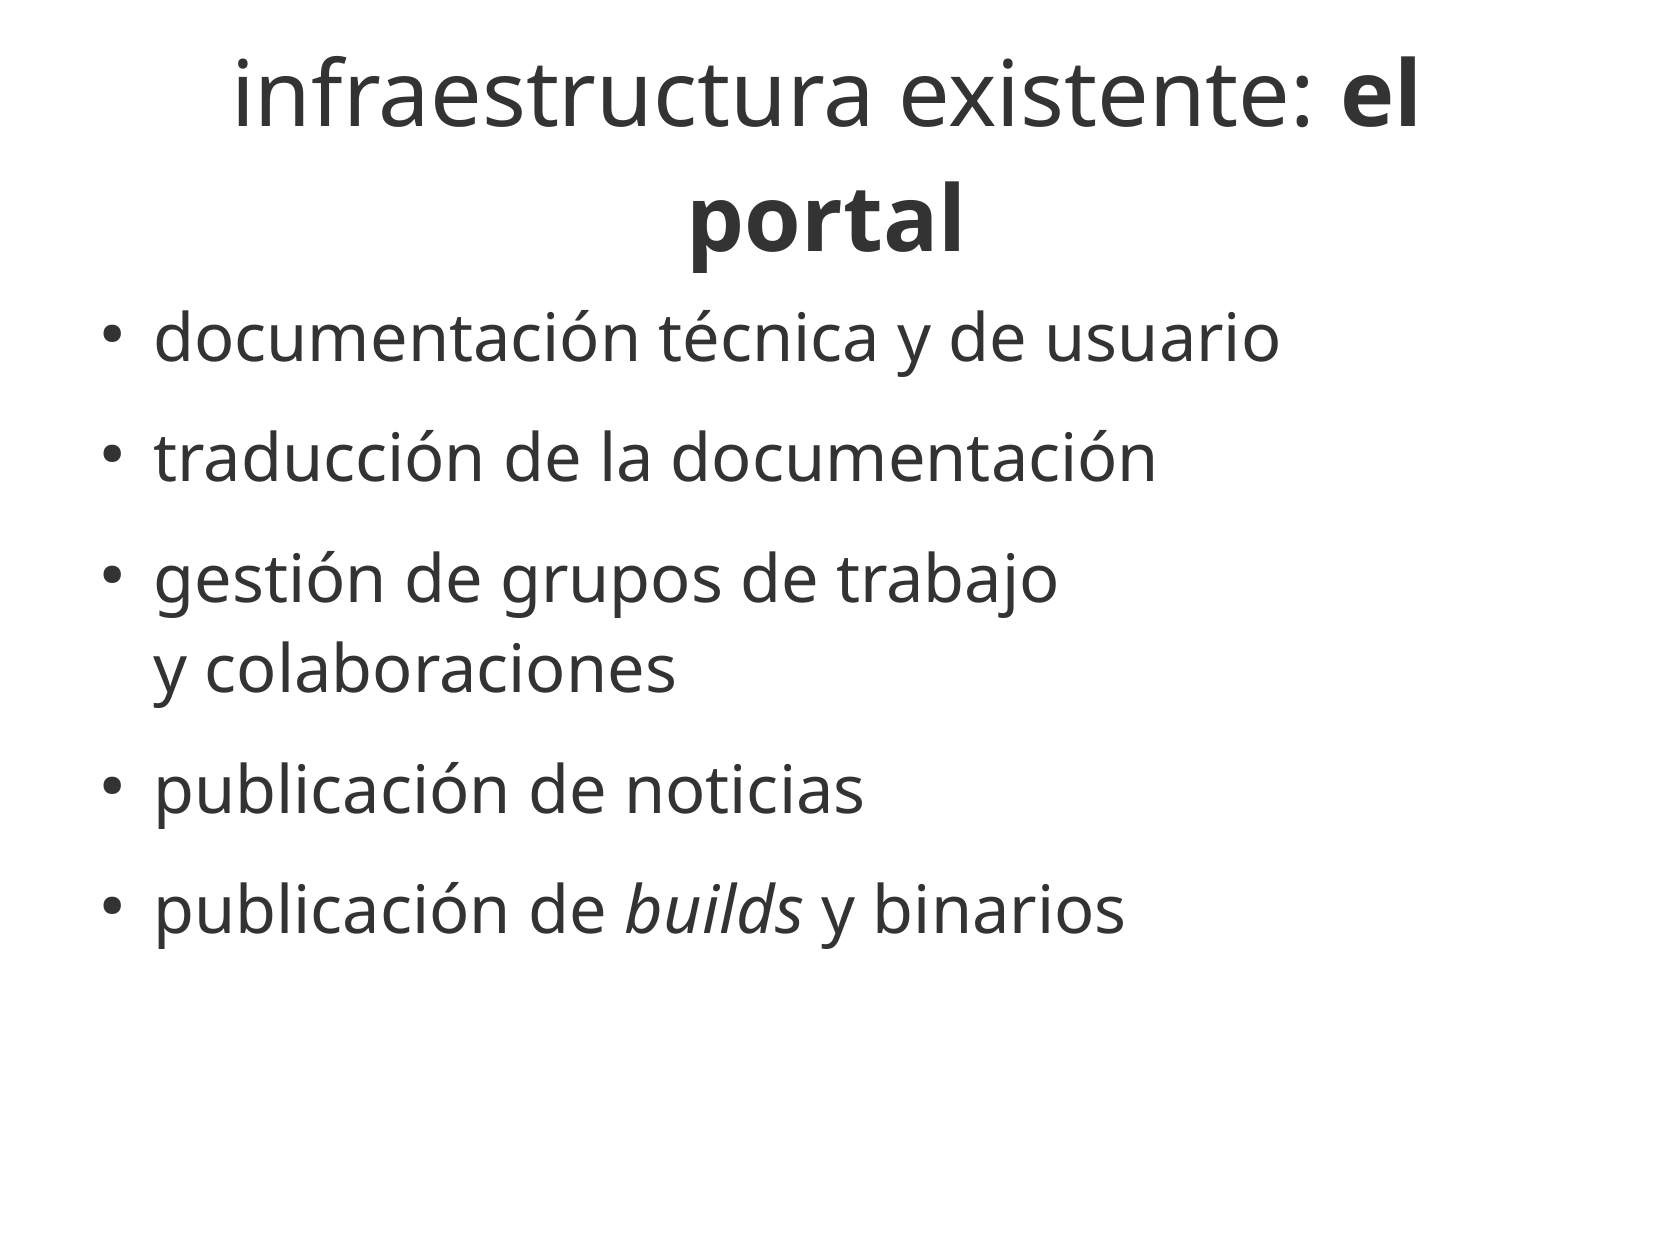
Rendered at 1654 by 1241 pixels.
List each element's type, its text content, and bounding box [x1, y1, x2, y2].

title infraestructura existente: el portal [82, 49, 1571, 257]
list documentación técnica y de usuario traducción de la documentación gestión de grupos de trabajo y colaboraciones publicación de noticias publicación de builds y binarios [82, 290, 1571, 1109]
